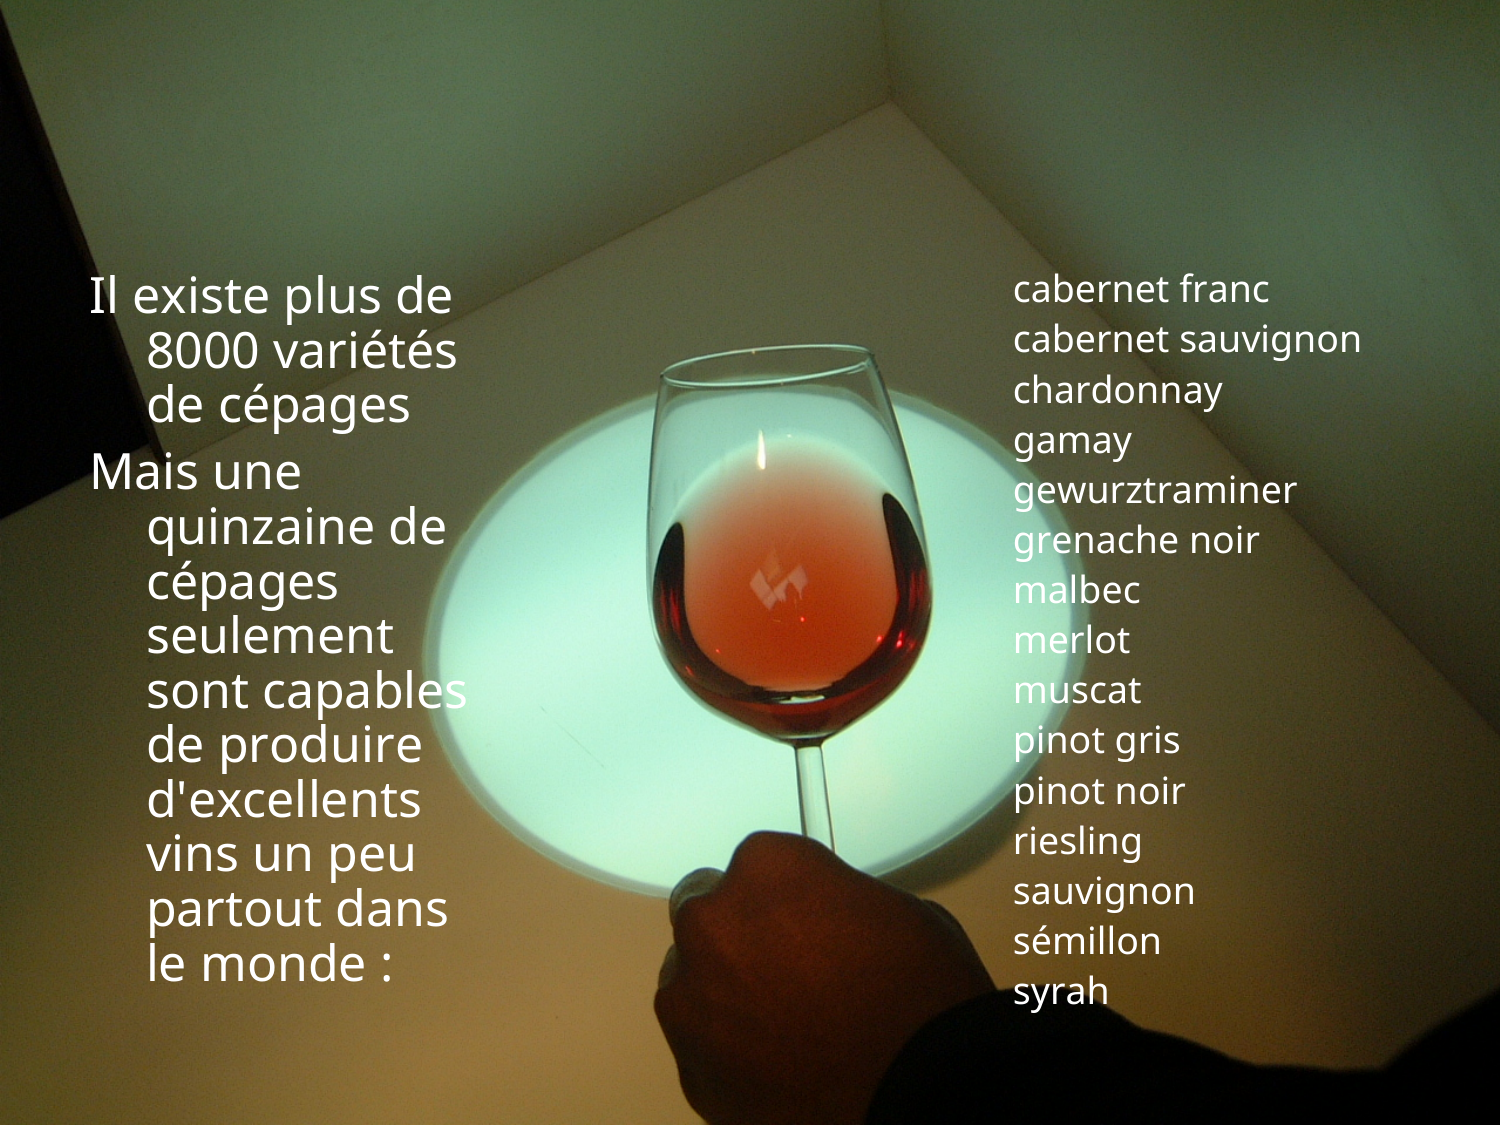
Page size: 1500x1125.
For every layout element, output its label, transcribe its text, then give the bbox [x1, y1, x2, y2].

list cabernet franc cabernet sauvignon chardonnay gamay gewurztraminer grenache noir malbec merlot muscat pinot gris pinot noir riesling sauvignon sémillon syrah [998, 262, 1426, 1018]
picture [0, 0, 1500, 1125]
list Il existe plus de 8000 variétés de cépages Mais une quinzaine de cépages seulement sont capables de produire d'excellents vins un peu partout dans le monde : [75, 262, 514, 1013]
